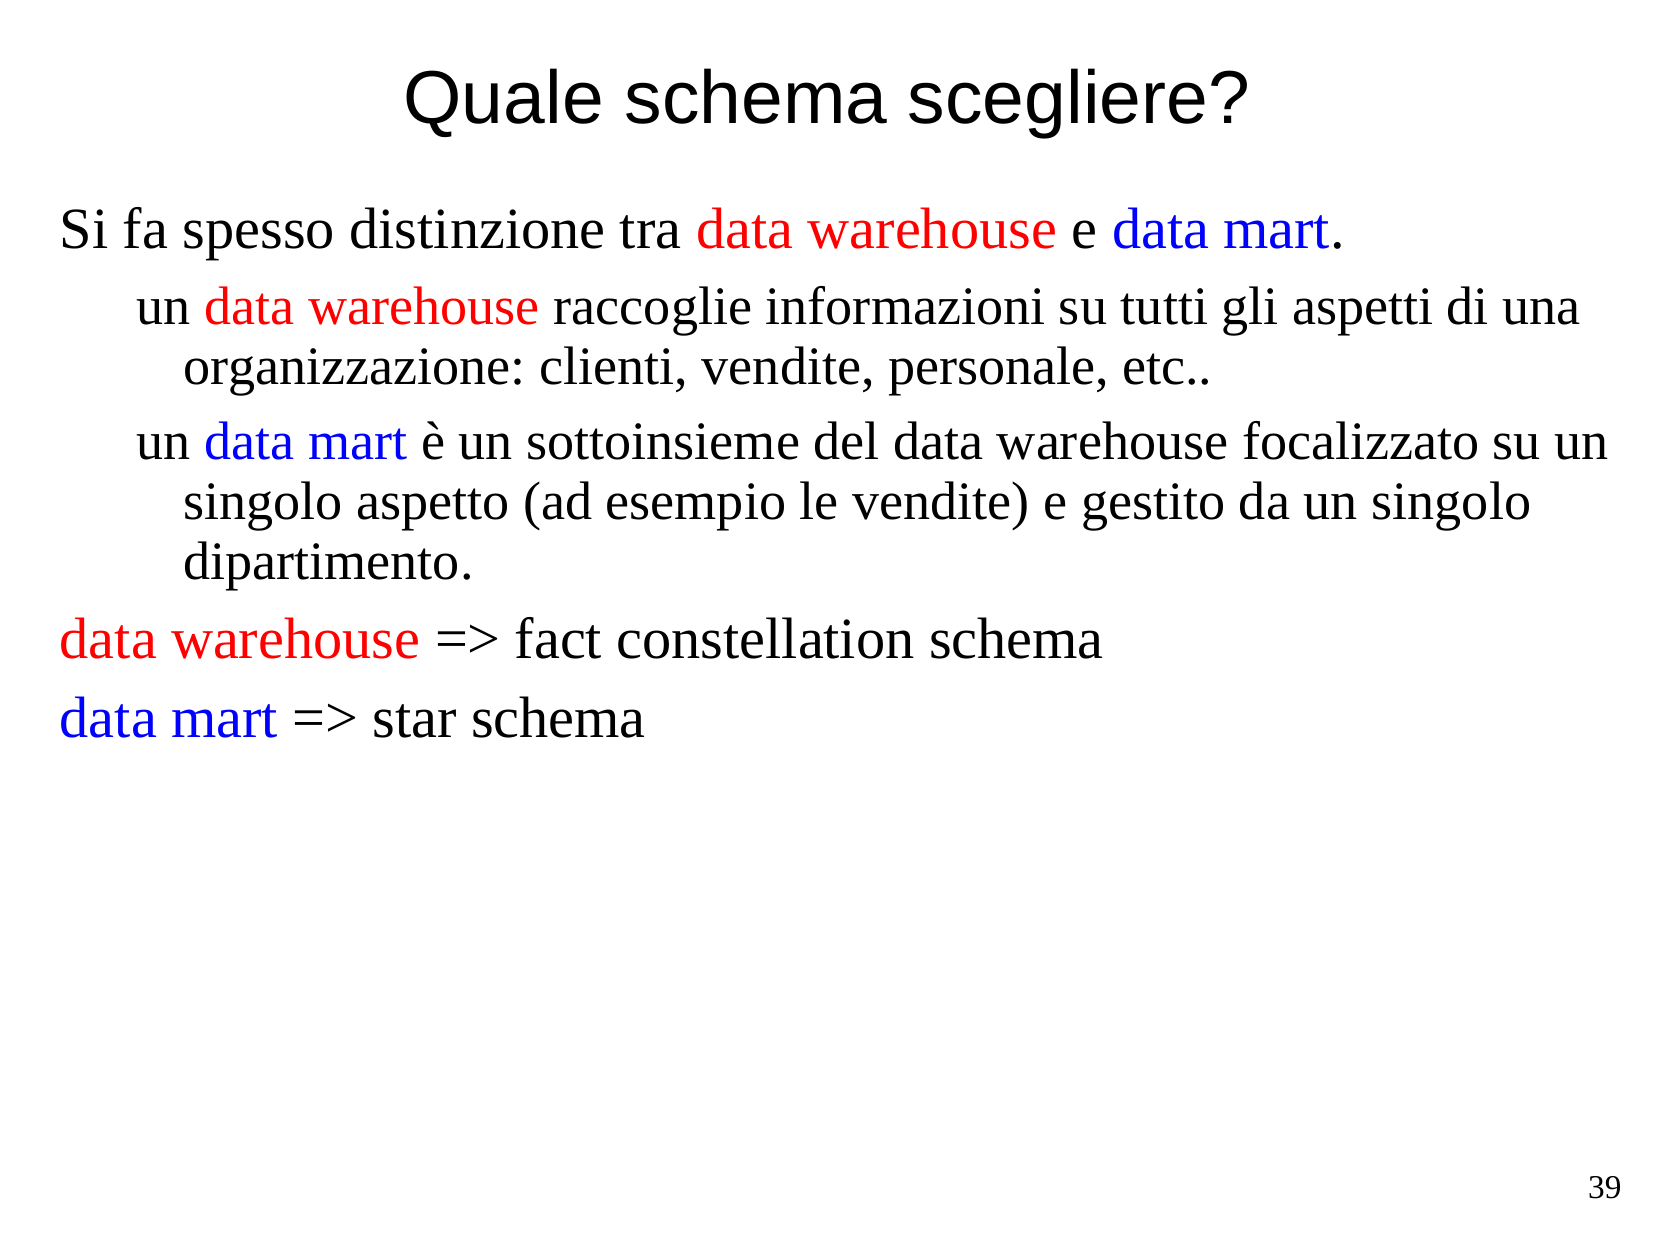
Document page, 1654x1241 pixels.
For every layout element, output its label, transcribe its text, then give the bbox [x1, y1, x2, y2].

title Quale schema scegliere? [37, 30, 1617, 166]
list Si fa spesso distinzione tra data warehouse e data mart. un data warehouse raccoglie informazioni su tutti gli aspetti di una organizzazione: clienti, vendite, personale, etc.. un data mart è un sottoinsieme del data warehouse focalizzato su un singolo aspetto (ad esempio le vendite) e gestito da un singolo dipartimento. data warehouse => fact constellation schema data mart => star schema [42, 196, 1612, 1187]
